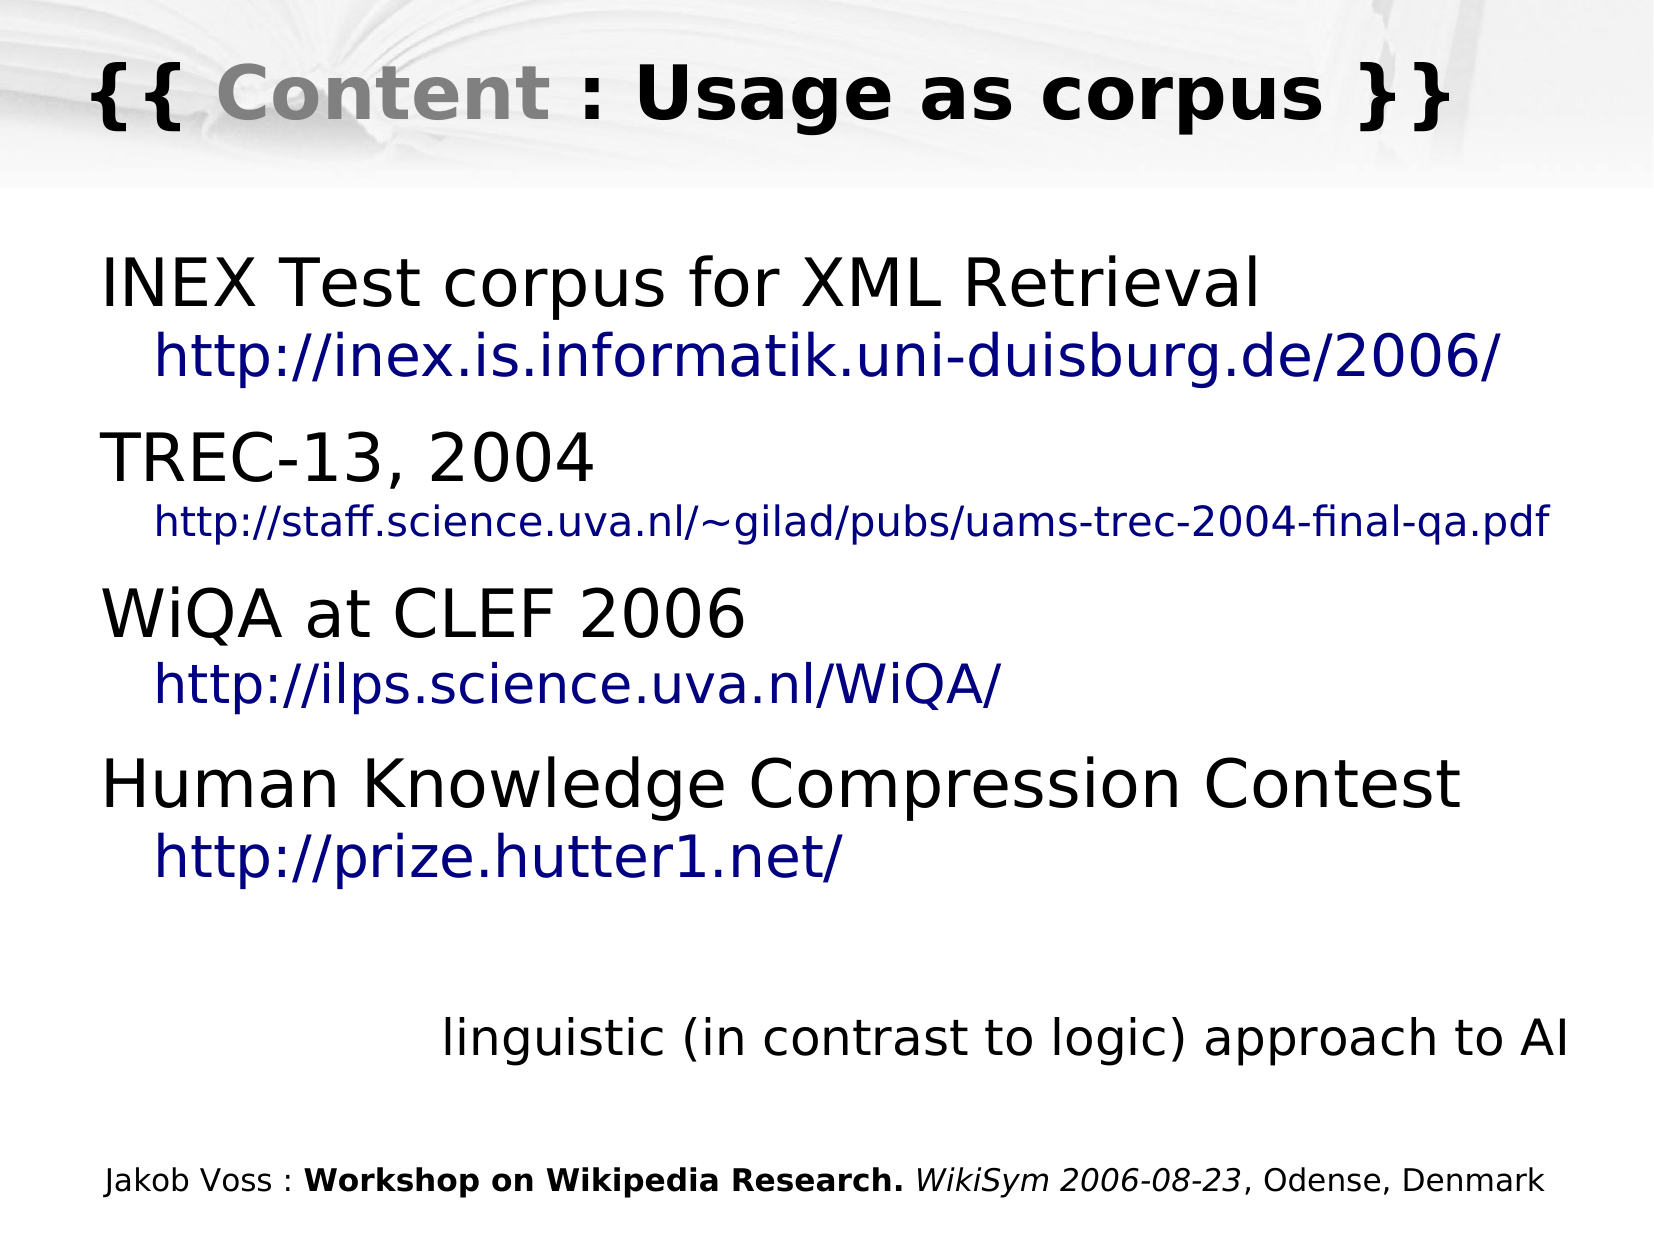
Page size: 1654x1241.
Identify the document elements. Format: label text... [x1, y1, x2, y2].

list INEX Test corpus for XML Retrieval http://inex.is.informatik.uni-duisburg.de/2006/ TREC-13, 2004 http://staff.science.uva.nl/~gilad/pubs/uams-trec-2004-final-qa.pdf WiQA at CLEF 2006 http://ilps.science.uva.nl/WiQA/ Human Knowledge Compression Contest http://prize.hutter1.net/ linguistic (in contrast to logic) approach to AI [82, 244, 1571, 1091]
picture [0, 0, 1654, 188]
title {{ Content : Usage as corpus }} [82, 37, 1571, 151]
